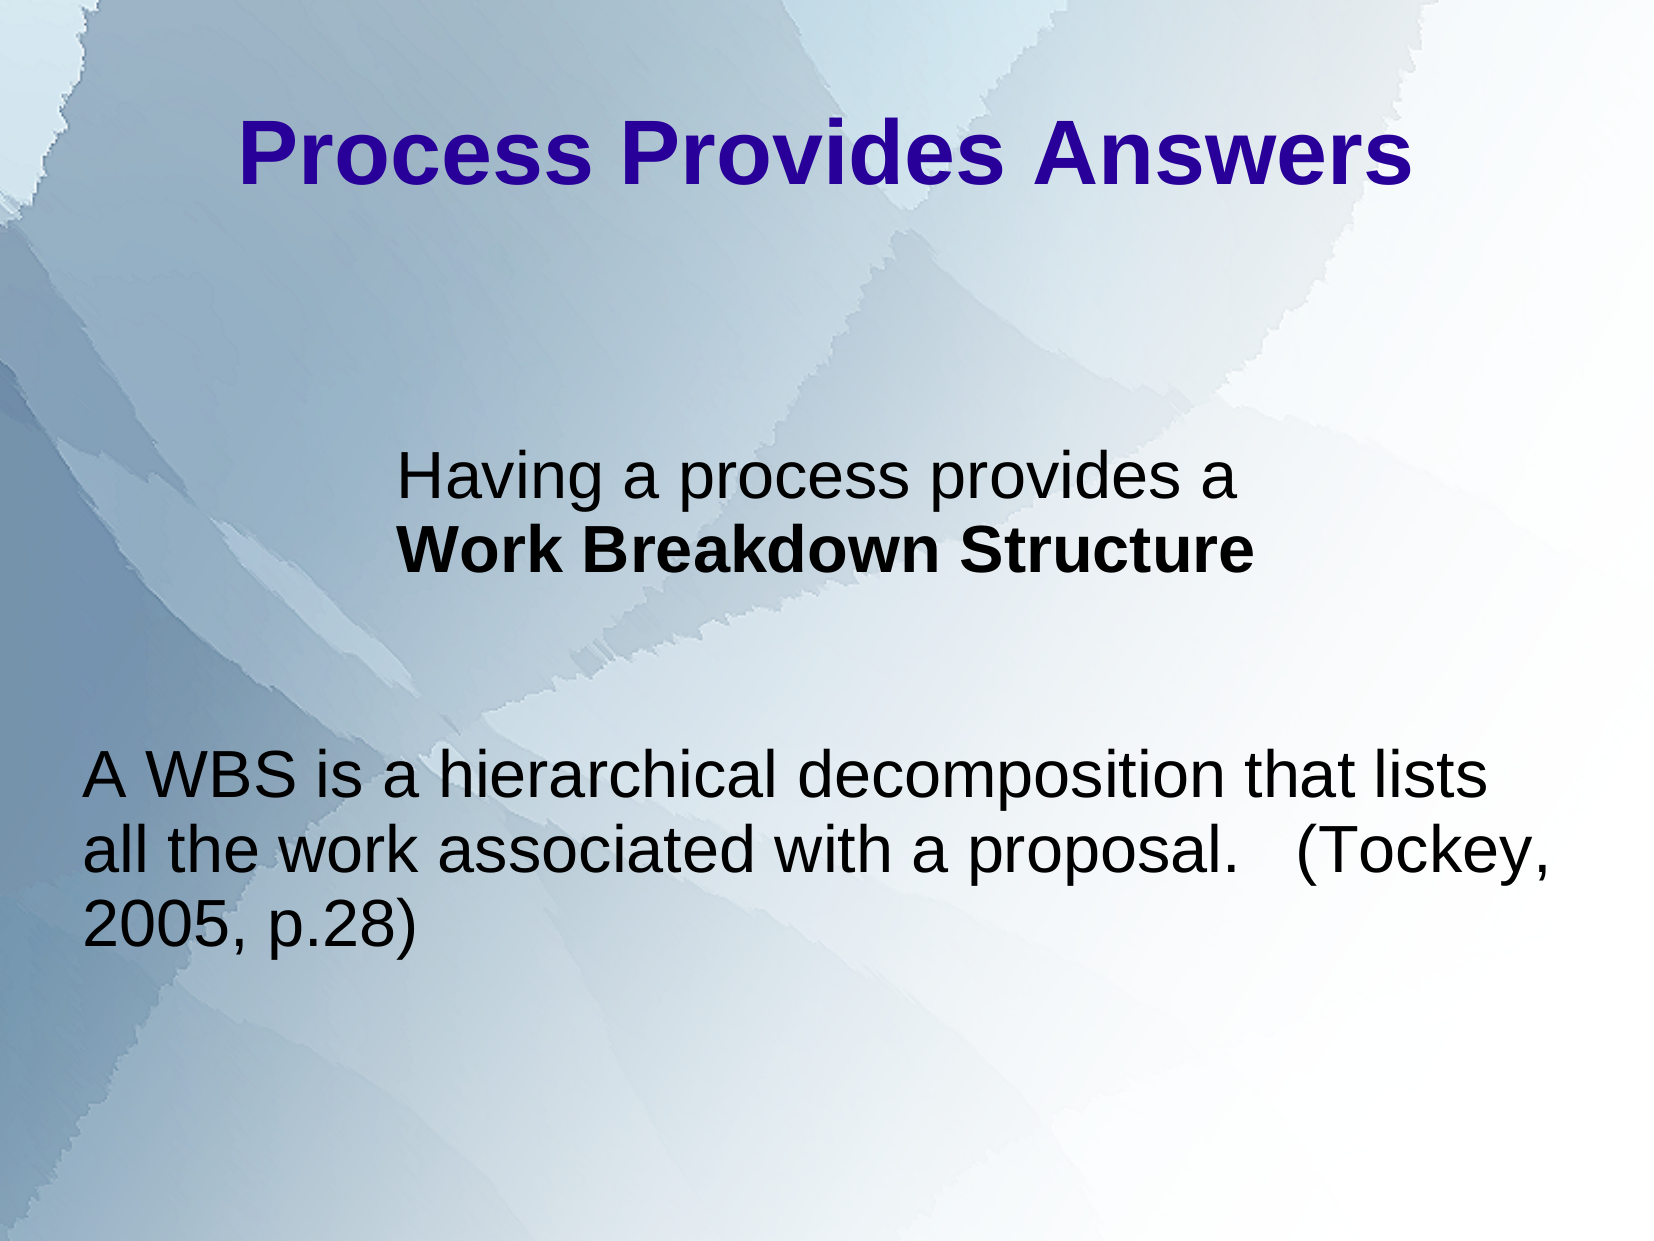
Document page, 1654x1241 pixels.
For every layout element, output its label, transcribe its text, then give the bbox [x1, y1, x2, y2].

title Process Provides Answers [82, 49, 1571, 257]
subtitle Having a process provides a Work Breakdown Structure A WBS is a hierarchical decomposition that lists all the work associated with a proposal. (Tockey, 2005, p.28) [82, 290, 1571, 1109]
picture [0, 0, 1654, 1241]
